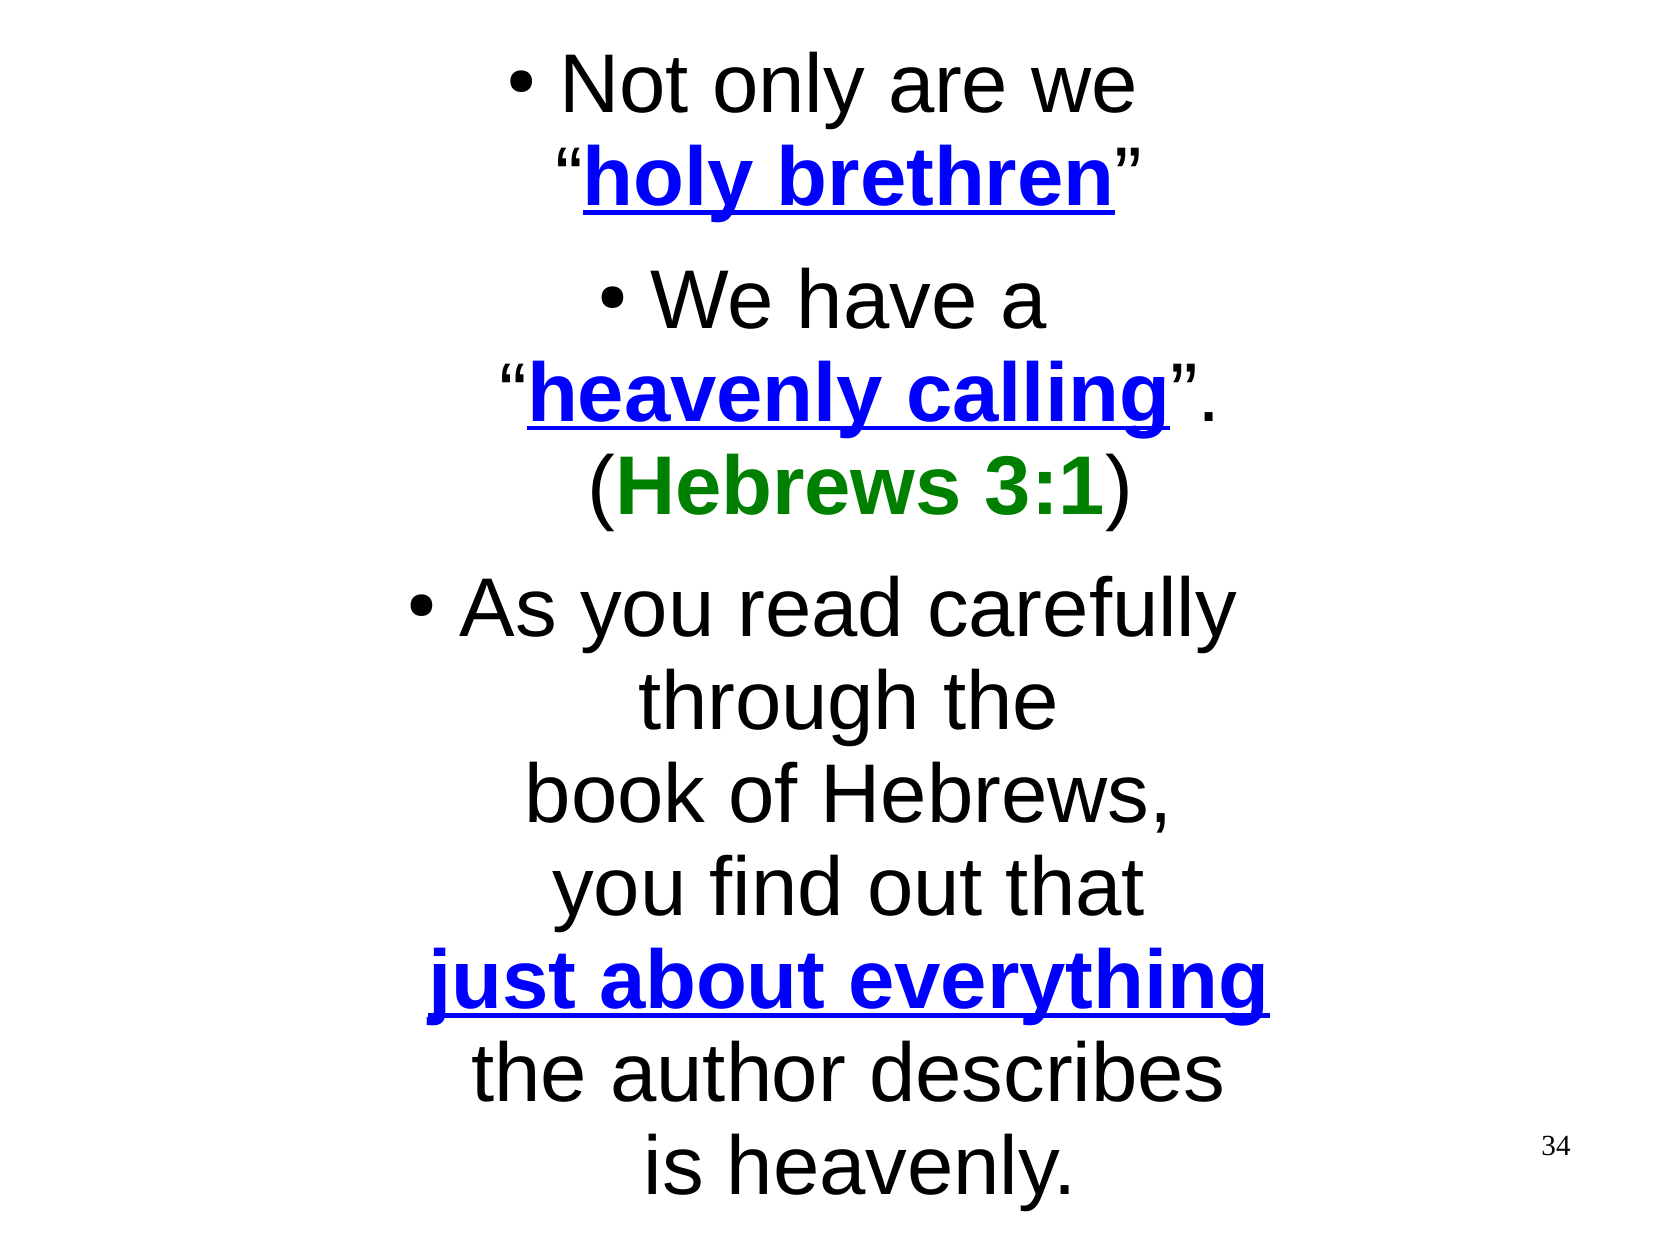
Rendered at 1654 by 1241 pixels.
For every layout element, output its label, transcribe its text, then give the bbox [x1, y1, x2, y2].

list Not only are we “holy brethren” We have a “heavenly calling”. (Hebrews 3:1) As you read carefully through the book of Hebrews, you find out that just about everything the author describes is heavenly. [37, 37, 1613, 1238]
